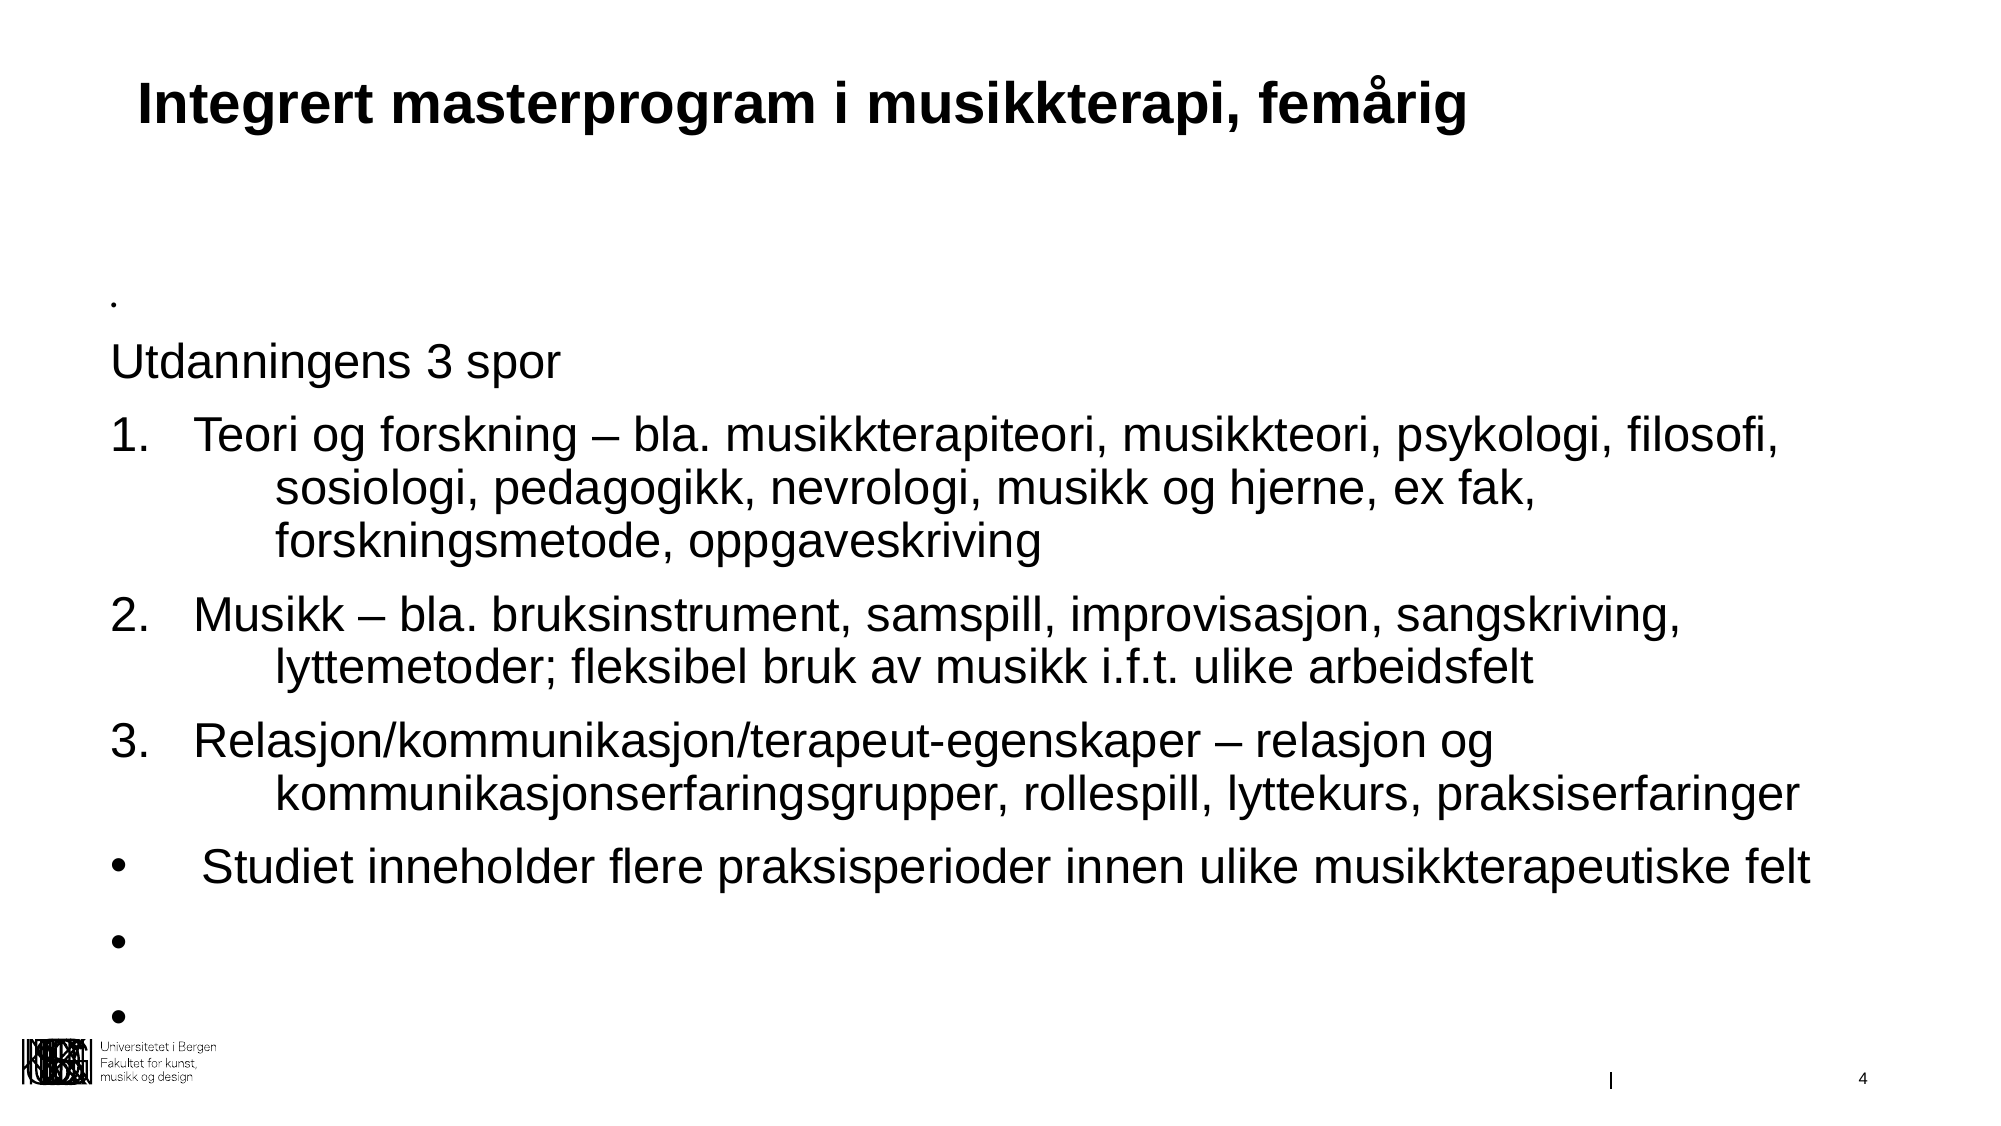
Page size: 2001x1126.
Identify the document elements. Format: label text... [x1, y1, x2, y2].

list Utdanningens 3 spor Teori og forskning – bla. musikkterapiteori, musikkteori, psykologi, filosofi, sosiologi, pedagogikk, nevrologi, musikk og hjerne, ex fak, forskningsmetode, oppgaveskriving Musikk – bla. bruksinstrument, samspill, improvisasjon, sangskriving, lyttemetoder; fleksibel bruk av musikk i.f.t. ulike arbeidsfelt Relasjon/kommunikasjon/terapeut-egenskaper – relasjon og kommunikasjonserfaringsgrupper, rollespill, lyttekurs, praksiserfaringer Studiet inneholder flere praksisperioder innen ulike musikkterapeutiske felt [110, 293, 1832, 992]
text_box 4 [1858, 1048, 1918, 1109]
title Integrert masterprogram i musikkterapi, femårig [137, 73, 1918, 202]
